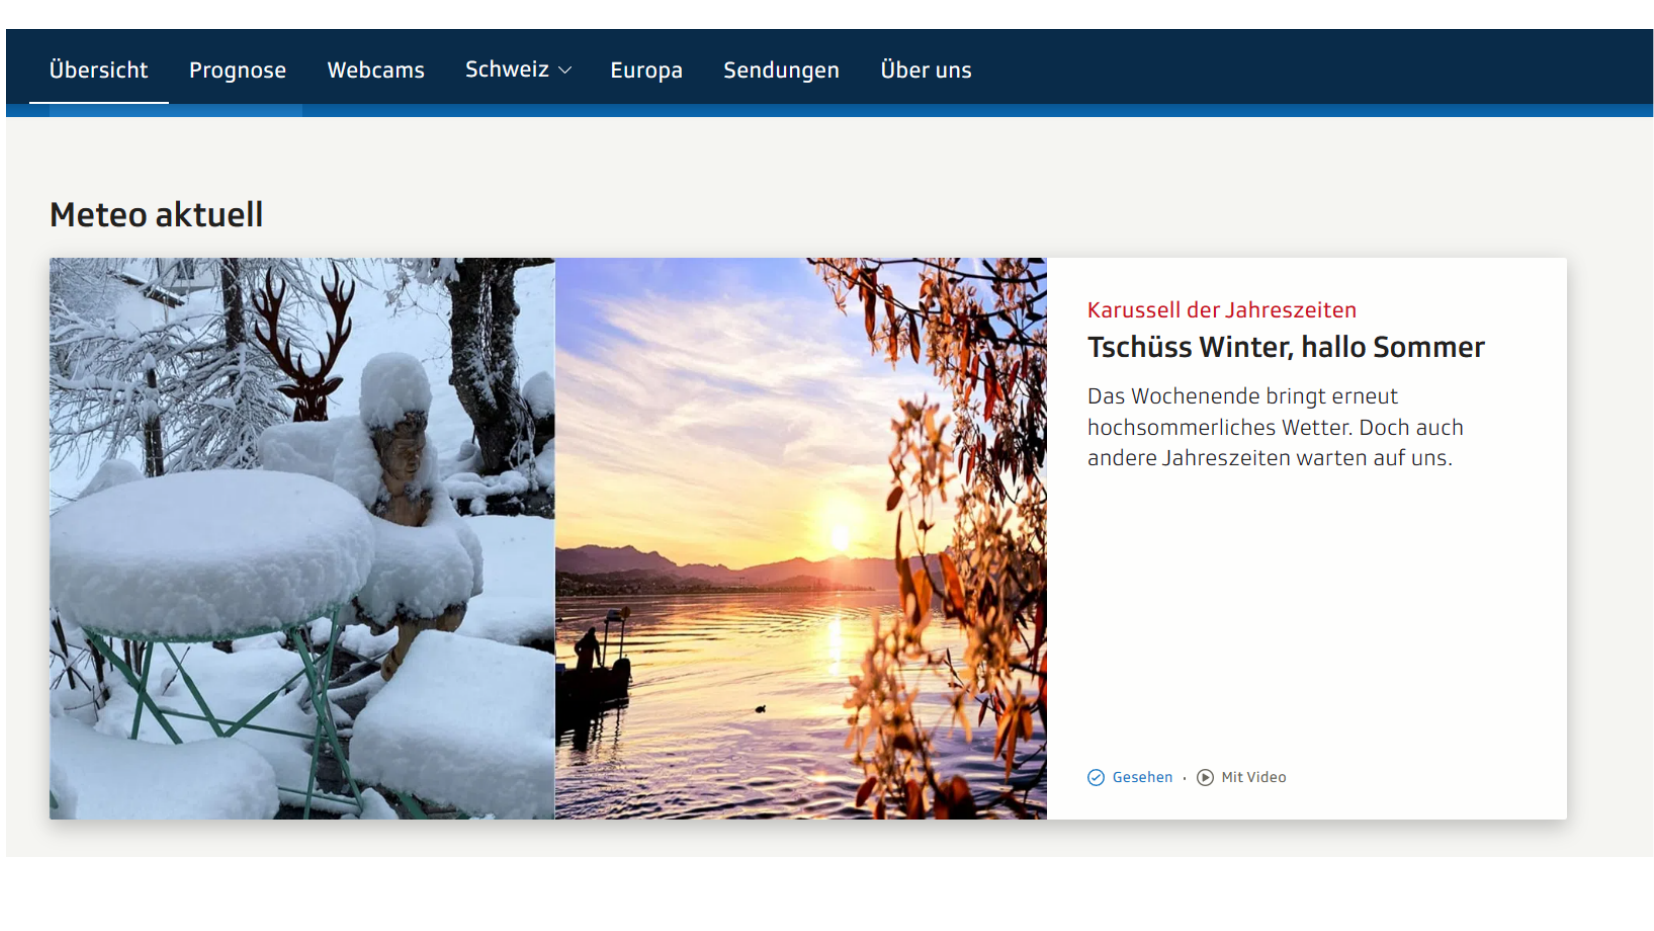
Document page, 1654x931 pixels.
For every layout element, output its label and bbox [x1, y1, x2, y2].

picture [6, 29, 1654, 857]
